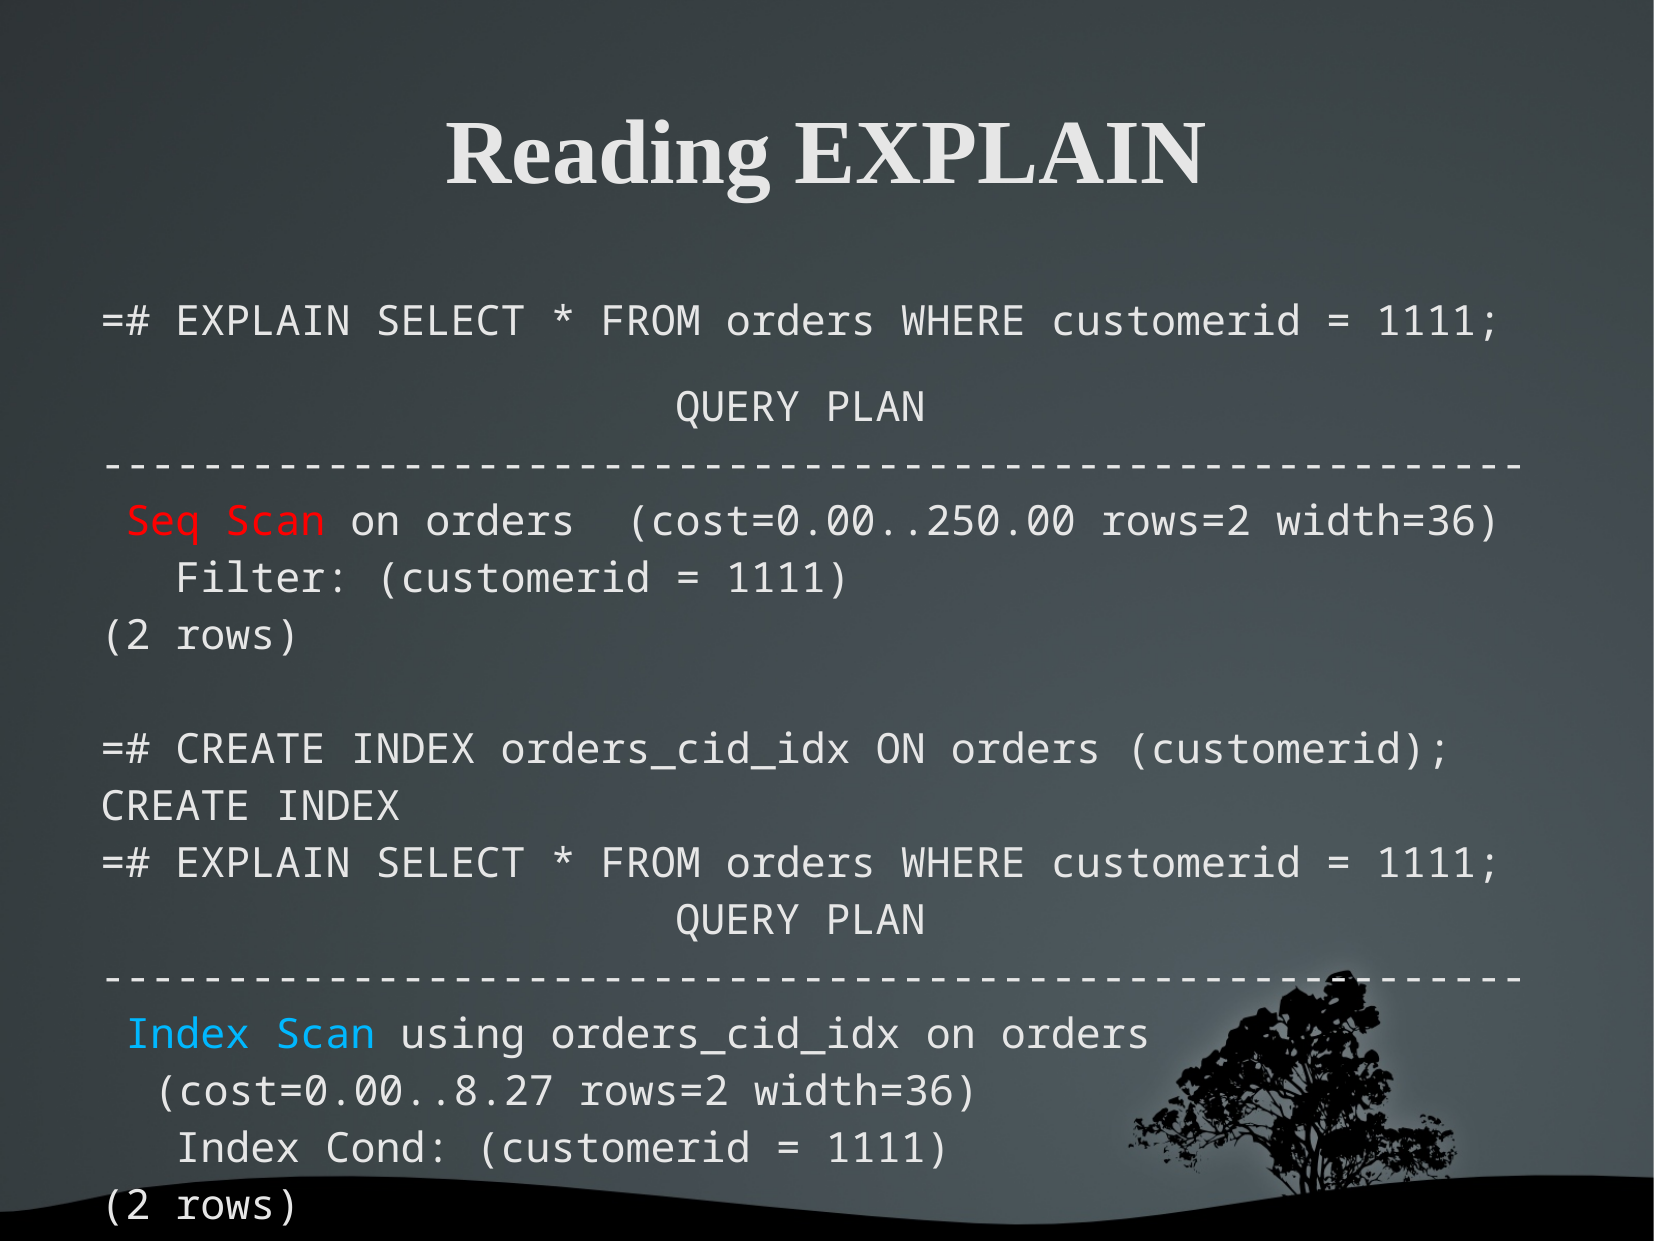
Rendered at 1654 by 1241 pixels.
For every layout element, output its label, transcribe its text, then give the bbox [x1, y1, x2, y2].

list =# EXPLAIN SELECT * FROM orders WHERE customerid = 1111; QUERY PLAN --------------------------------------------------------- Seq Scan on orders (cost=0.00..250.00 rows=2 width=36) Filter: (customerid = 1111) (2 rows) =# CREATE INDEX orders_cid_idx ON orders (customerid); CREATE INDEX =# EXPLAIN SELECT * FROM orders WHERE customerid = 1111; QUERY PLAN --------------------------------------------------------- Index Scan using orders_cid_idx on orders (cost=0.00..8.27 rows=2 width=36) Index Cond: (customerid = 1111) (2 rows) [82, 290, 1571, 1097]
picture [0, 0, 1654, 1241]
title Reading EXPLAIN [82, 56, 1571, 250]
